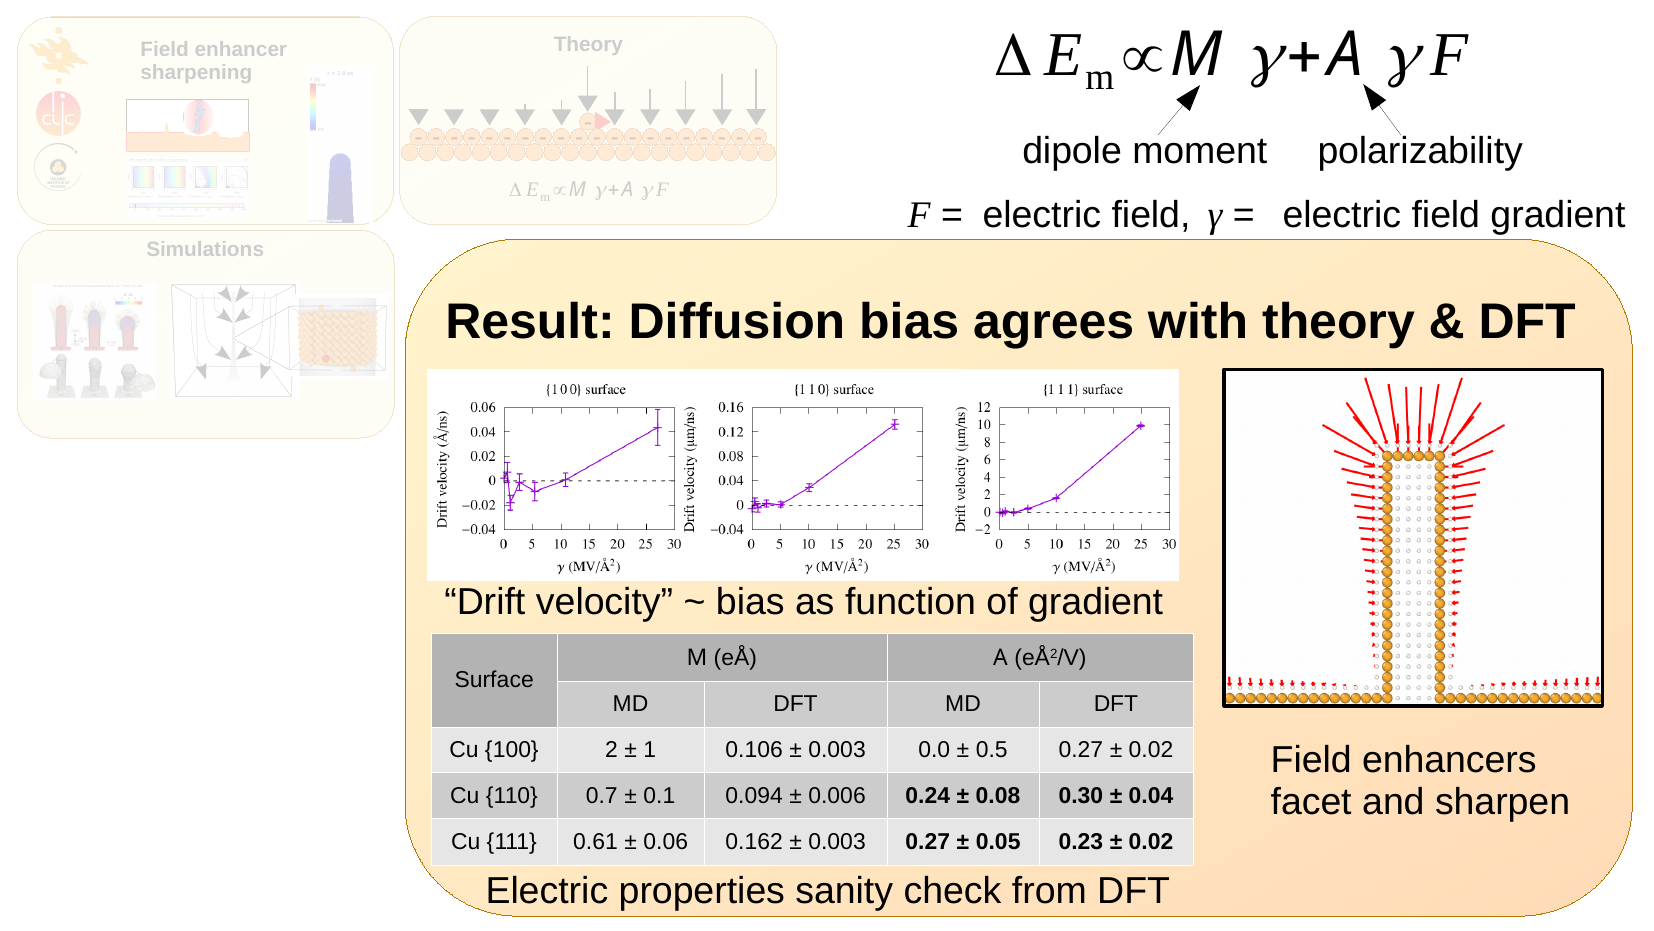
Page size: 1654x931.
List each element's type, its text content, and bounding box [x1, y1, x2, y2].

table_cell 0.106 ± 0.003 [705, 728, 887, 772]
table_cell 0.7 ± 0.1 [558, 773, 704, 818]
text_box polarizability [1302, 122, 1538, 180]
text_box “Drift velocity” ~ bias as function of gradient [429, 573, 1179, 631]
table_cell 0.0 ± 0.5 [888, 728, 1039, 772]
table_cell Cu {110} [432, 773, 557, 818]
table_header A (eÅ2/V) [888, 634, 1193, 681]
text_box Result: Diffusion bias agrees with theory & DFT [430, 285, 1651, 422]
table_cell 0.27 ± 0.05 [888, 819, 1039, 862]
table_cell MD [558, 682, 704, 727]
text_box dipole moment [1007, 122, 1283, 180]
table_cell 0.162 ± 0.003 [705, 819, 887, 862]
table_cell 2 ± 1 [558, 728, 704, 772]
table_cell 0.23 ± 0.02 [1040, 819, 1193, 865]
table_cell DFT [705, 682, 887, 727]
picture [427, 397, 1179, 581]
table_header Surface [432, 634, 557, 727]
table_cell 0.24 ± 0.08 [888, 773, 1039, 818]
text_box Field enhancers facet and sharpen [1255, 731, 1606, 873]
text_box Electric properties sanity check from DFT [470, 862, 1186, 920]
table_cell Cu {111} [432, 819, 557, 865]
table_cell 0.61 ± 0.06 [558, 819, 704, 862]
picture [1225, 422, 1601, 705]
table_cell Cu {100} [432, 728, 557, 772]
table_cell 0.094 ± 0.006 [705, 773, 887, 818]
table_cell 0.30 ± 0.04 [1040, 773, 1193, 818]
table_cell MD [888, 682, 1039, 727]
text_box F = electric field, γ = electric field gradient [892, 186, 1641, 250]
chart [986, 19, 1479, 98]
text_box [11, 6, 1633, 917]
table_cell DFT [1040, 682, 1193, 727]
table_header M (eÅ) [558, 634, 887, 681]
table_cell 0.27 ± 0.02 [1040, 728, 1193, 772]
